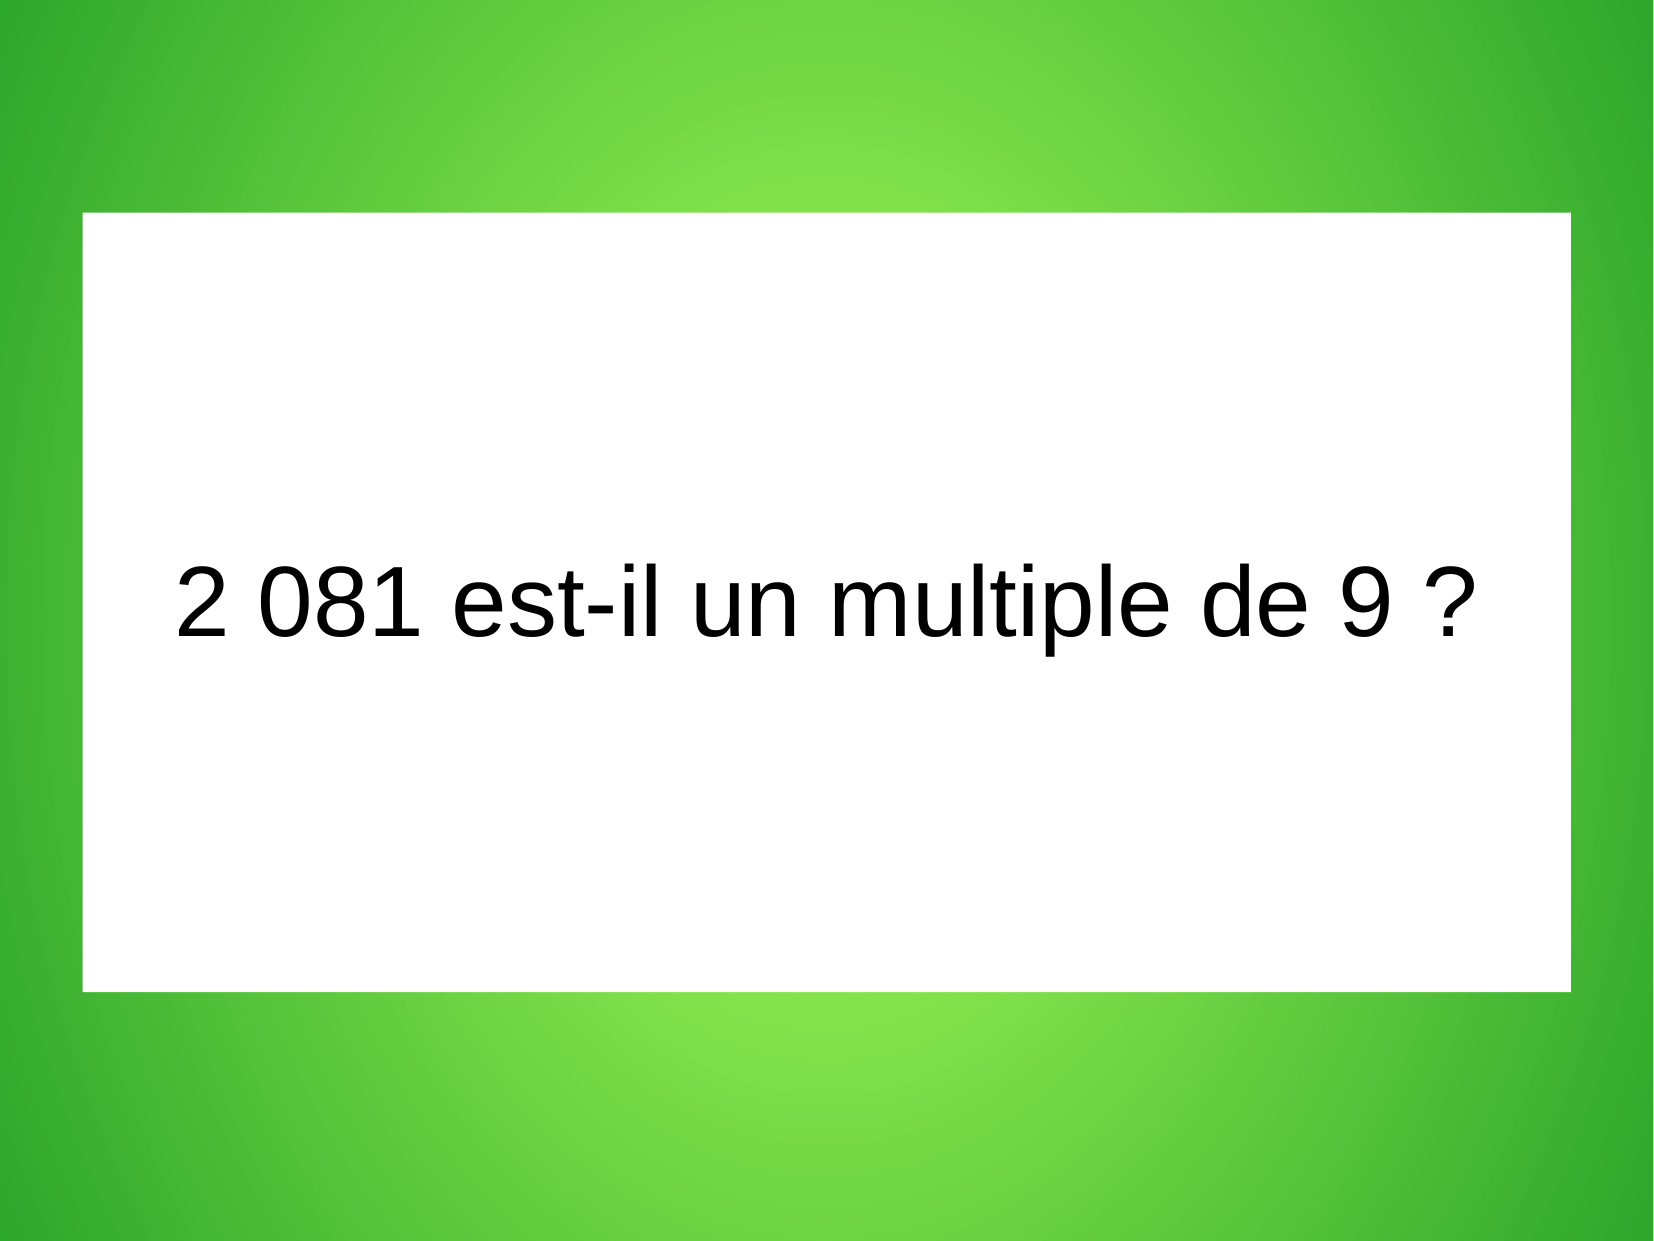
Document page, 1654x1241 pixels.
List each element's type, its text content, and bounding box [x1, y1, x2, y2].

picture [0, 0, 1654, 1241]
subtitle 2 081 est-il un multiple de 9 ? [82, 212, 1571, 993]
